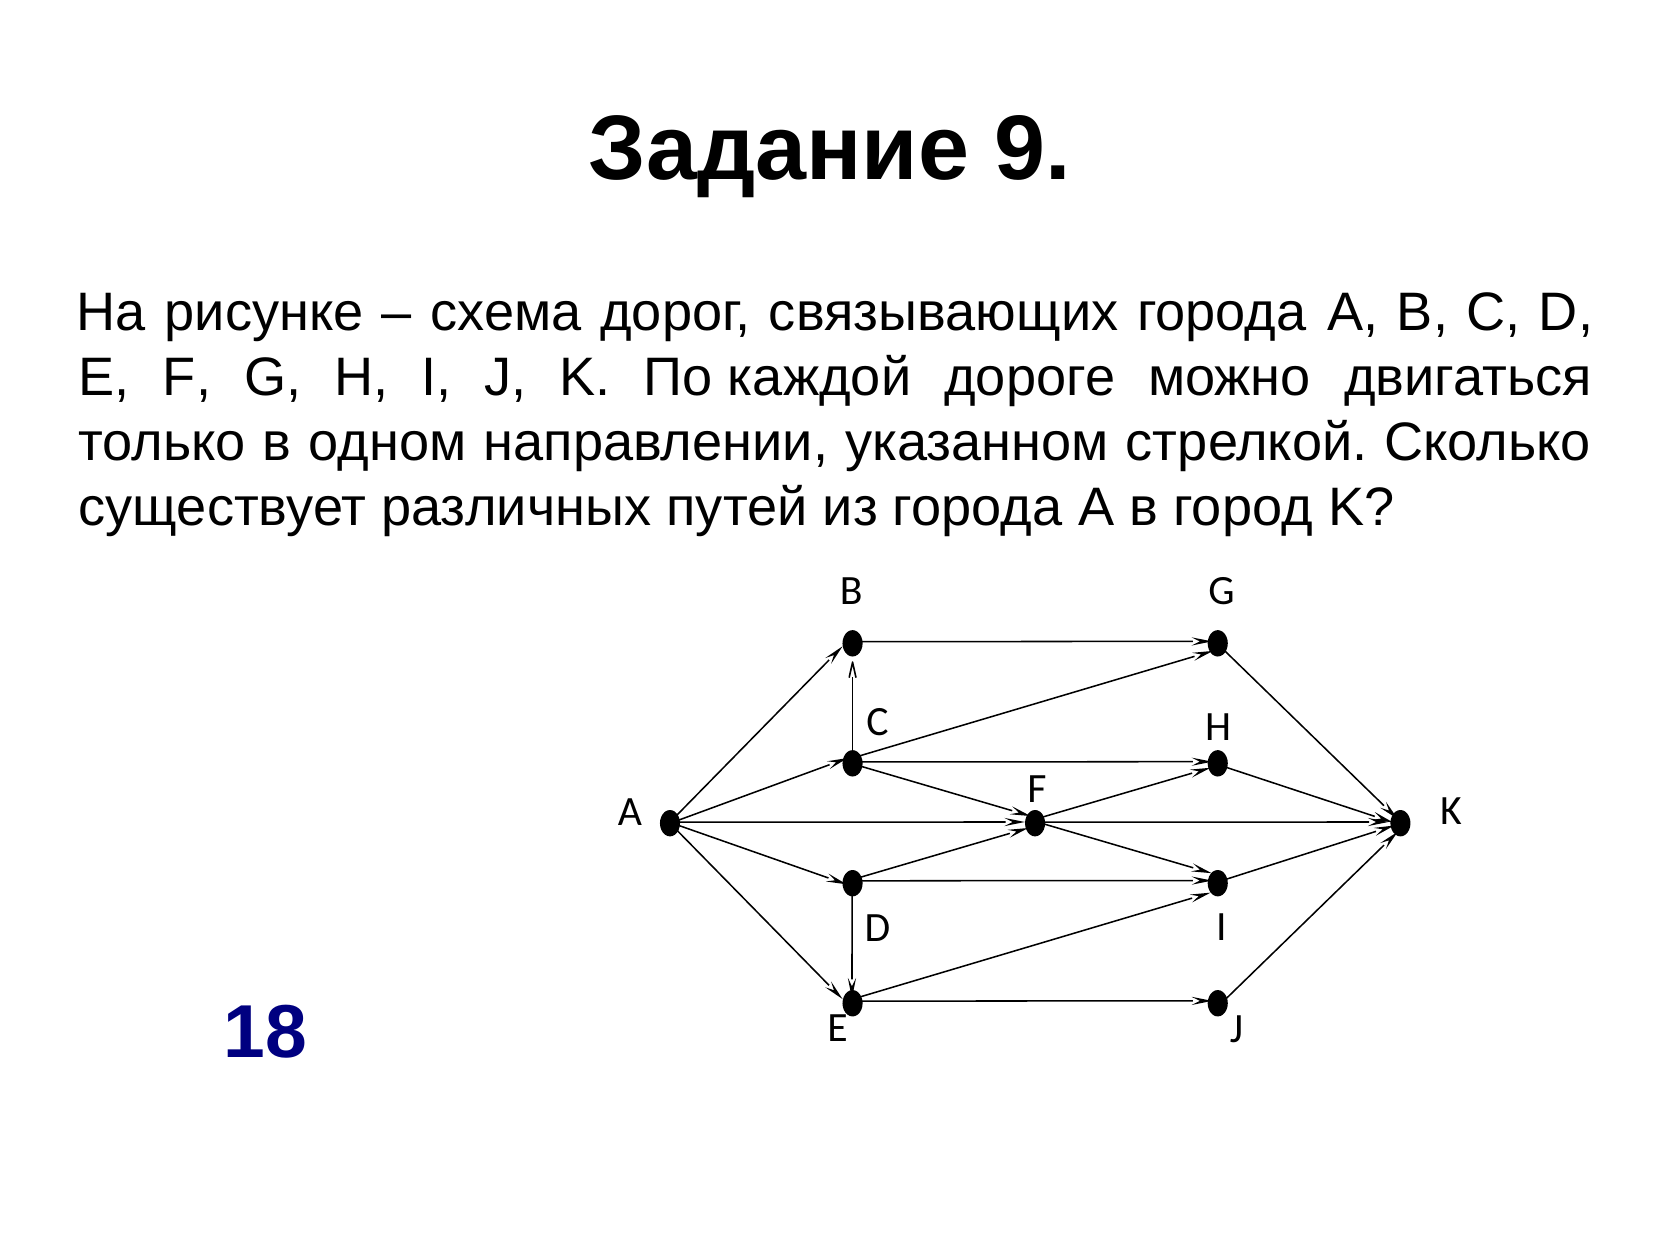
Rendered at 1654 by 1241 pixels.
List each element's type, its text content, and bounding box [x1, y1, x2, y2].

text_box [842, 637, 863, 657]
text_box [1390, 810, 1411, 837]
text_box А [592, 788, 668, 858]
text_box J [1199, 1005, 1274, 1075]
text_box G [1184, 566, 1259, 637]
text_box [842, 990, 863, 1003]
text_box E [800, 1003, 876, 1073]
text_box C [840, 698, 915, 768]
text_box H [1180, 703, 1256, 773]
text_box [853, 882, 863, 897]
text_box [1207, 870, 1228, 897]
text_box K [1413, 786, 1489, 856]
list На рисунке – схема дорог, связывающих города A, B, C, D, E, F, G, H, I, J, K. По каждой дороге можно двигаться только в одном направлении, указанном стрелкой. Сколько существует различных путей из города A в город K? 18 [58, 268, 1609, 1194]
text_box [1207, 637, 1228, 657]
text_box F [999, 764, 1075, 834]
text_box I [1184, 902, 1259, 972]
title Задание 9. [82, 68, 1571, 268]
text_box B [813, 566, 889, 637]
text_box [853, 990, 861, 997]
text_box [842, 870, 861, 897]
text_box D [840, 904, 915, 974]
text_box [1210, 773, 1225, 777]
text_box [1207, 990, 1227, 1005]
text_box [659, 810, 680, 837]
text_box [843, 768, 862, 777]
